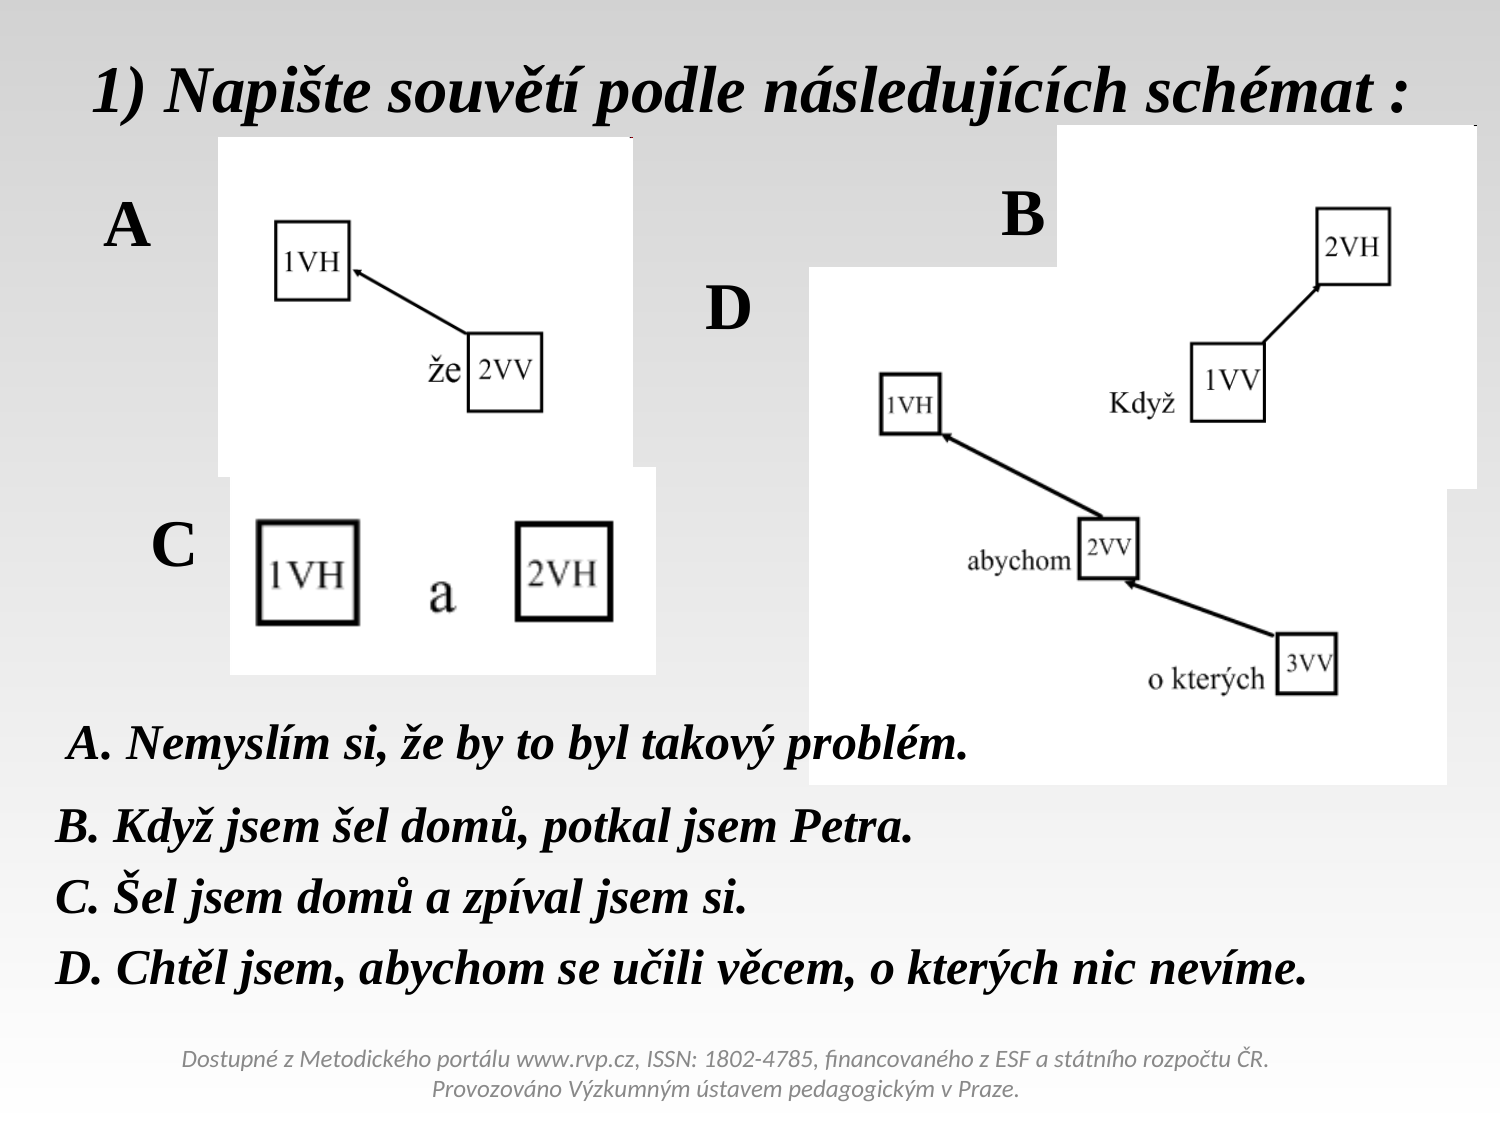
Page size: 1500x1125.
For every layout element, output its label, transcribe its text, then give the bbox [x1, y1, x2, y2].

text_box C. Šel jsem domů a zpíval jsem si. [41, 846, 1022, 916]
text_box D [691, 255, 769, 351]
picture [218, 137, 656, 675]
text_box D. Chtěl jsem, abychom se učili věcem, o kterých nic nevíme. [41, 916, 1500, 1012]
picture [809, 125, 1477, 785]
text_box B [986, 160, 1057, 257]
text_box A. Nemyslím si, že by to byl takový problém. [53, 680, 1034, 799]
text_box B. Když jsem šel domů, potkal jsem Petra. [41, 763, 1022, 846]
text_box A [88, 172, 167, 268]
text_box C [135, 491, 214, 588]
title 1) Napište souvětí podle následujících schémat : [76, 30, 1459, 149]
text_box Dostupné z Metodického portálu www.rvp.cz, ISSN: 1802-4785, financovaného z ESF a státního rozpočtu ČR. Provozováno Výzkumným ústavem pedagogickým v Praze. [105, 1042, 1348, 1103]
